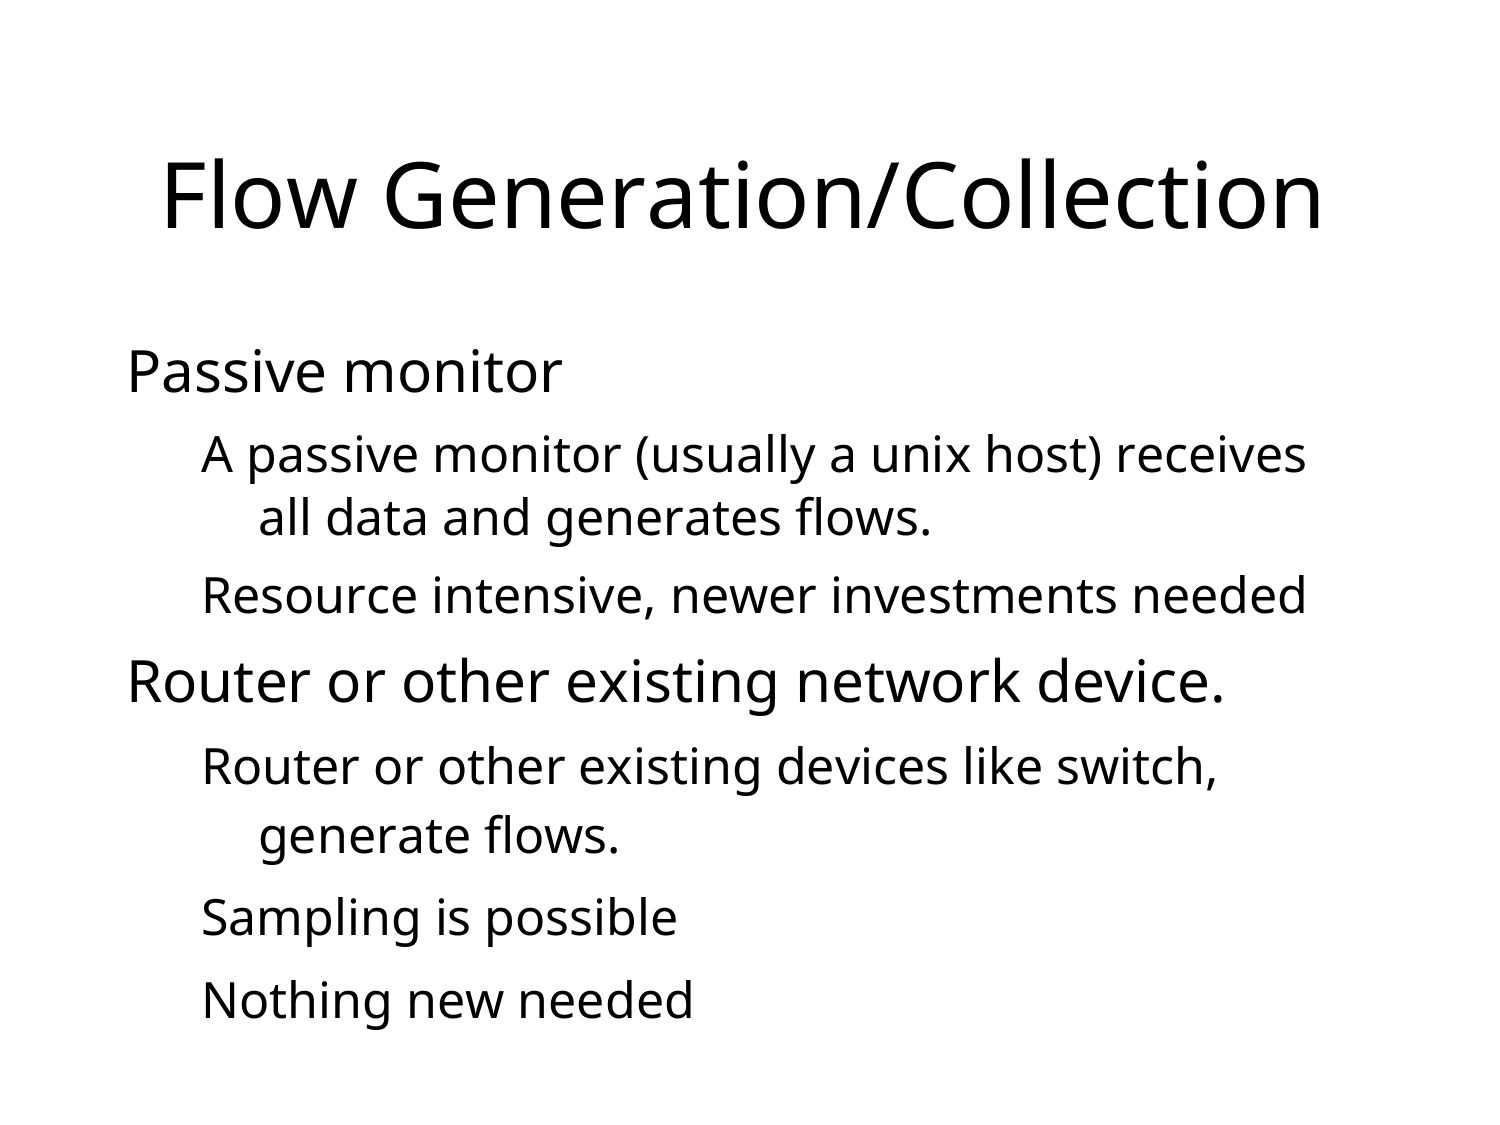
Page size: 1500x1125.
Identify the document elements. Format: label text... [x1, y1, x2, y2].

list Passive monitor A passive monitor (usually a unix host) receives all data and generates flows. Resource intensive, newer investments needed Router or other existing network device. Router or other existing devices like switch, generate flows. Sampling is possible Nothing new needed [112, 324, 1388, 1125]
title Flow Generation/Collection [112, 62, 1388, 324]
